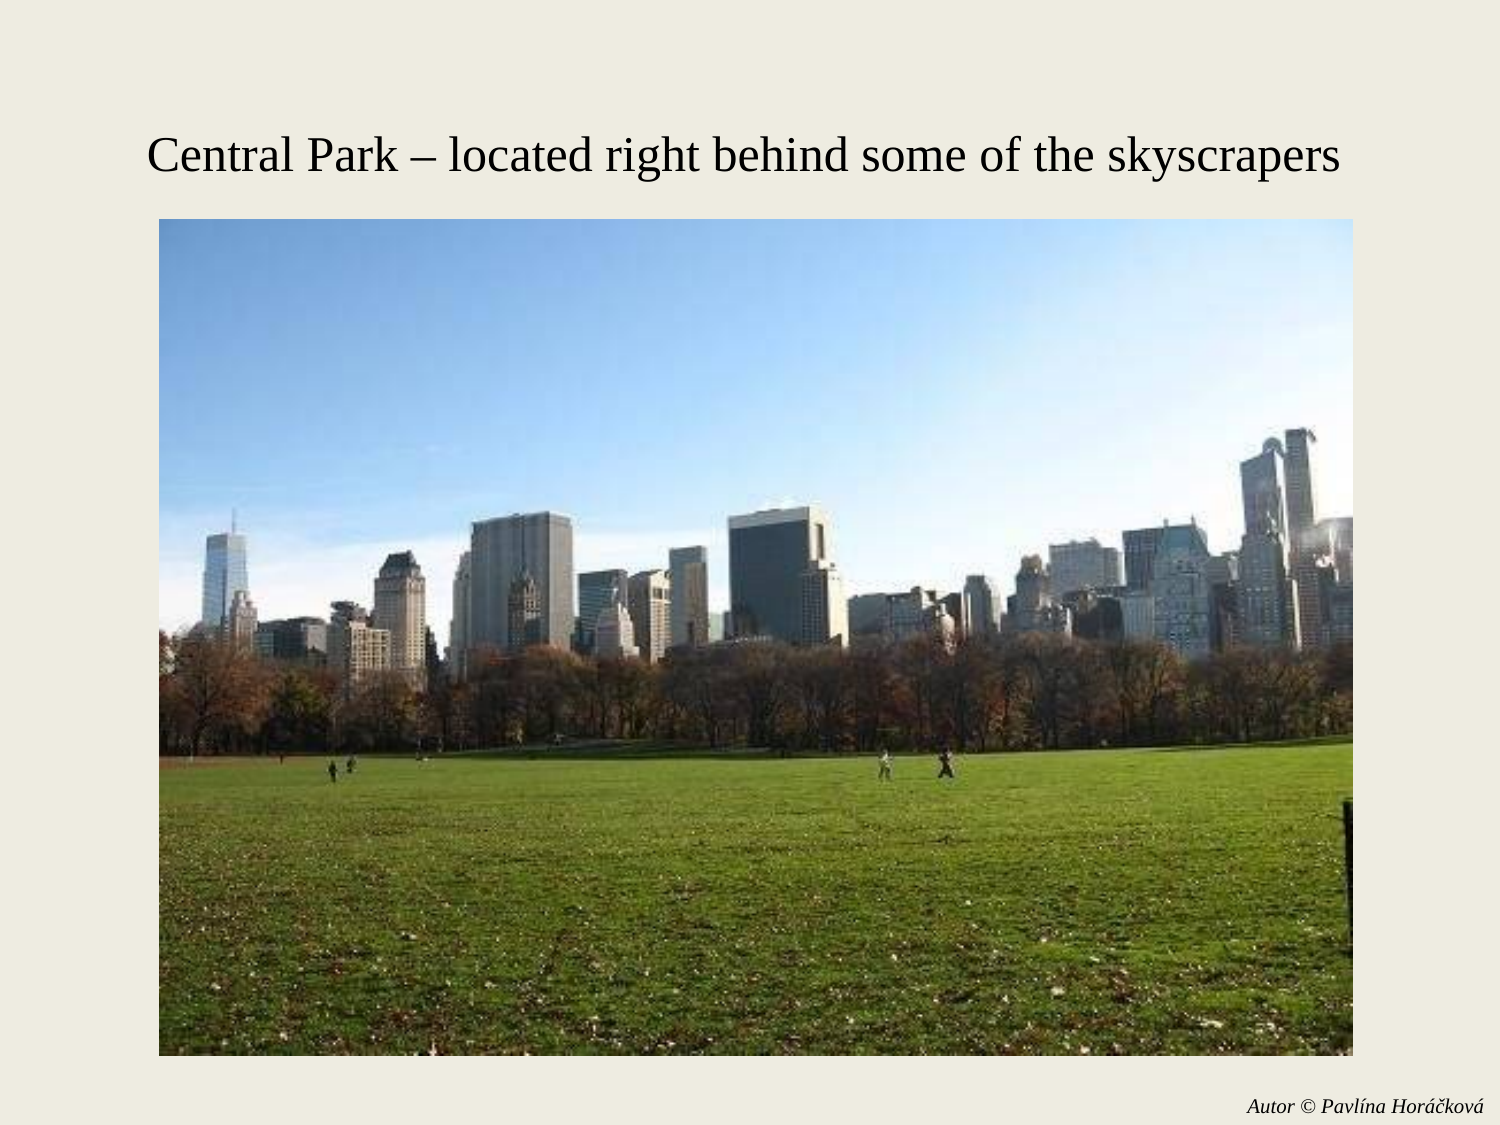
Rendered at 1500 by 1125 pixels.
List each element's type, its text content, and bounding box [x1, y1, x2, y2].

text_box Autor © Pavlína Horáčková [1232, 1084, 1500, 1125]
picture [159, 219, 1353, 1056]
text_box Central Park – located right behind some of the skyscrapers [132, 113, 1357, 189]
